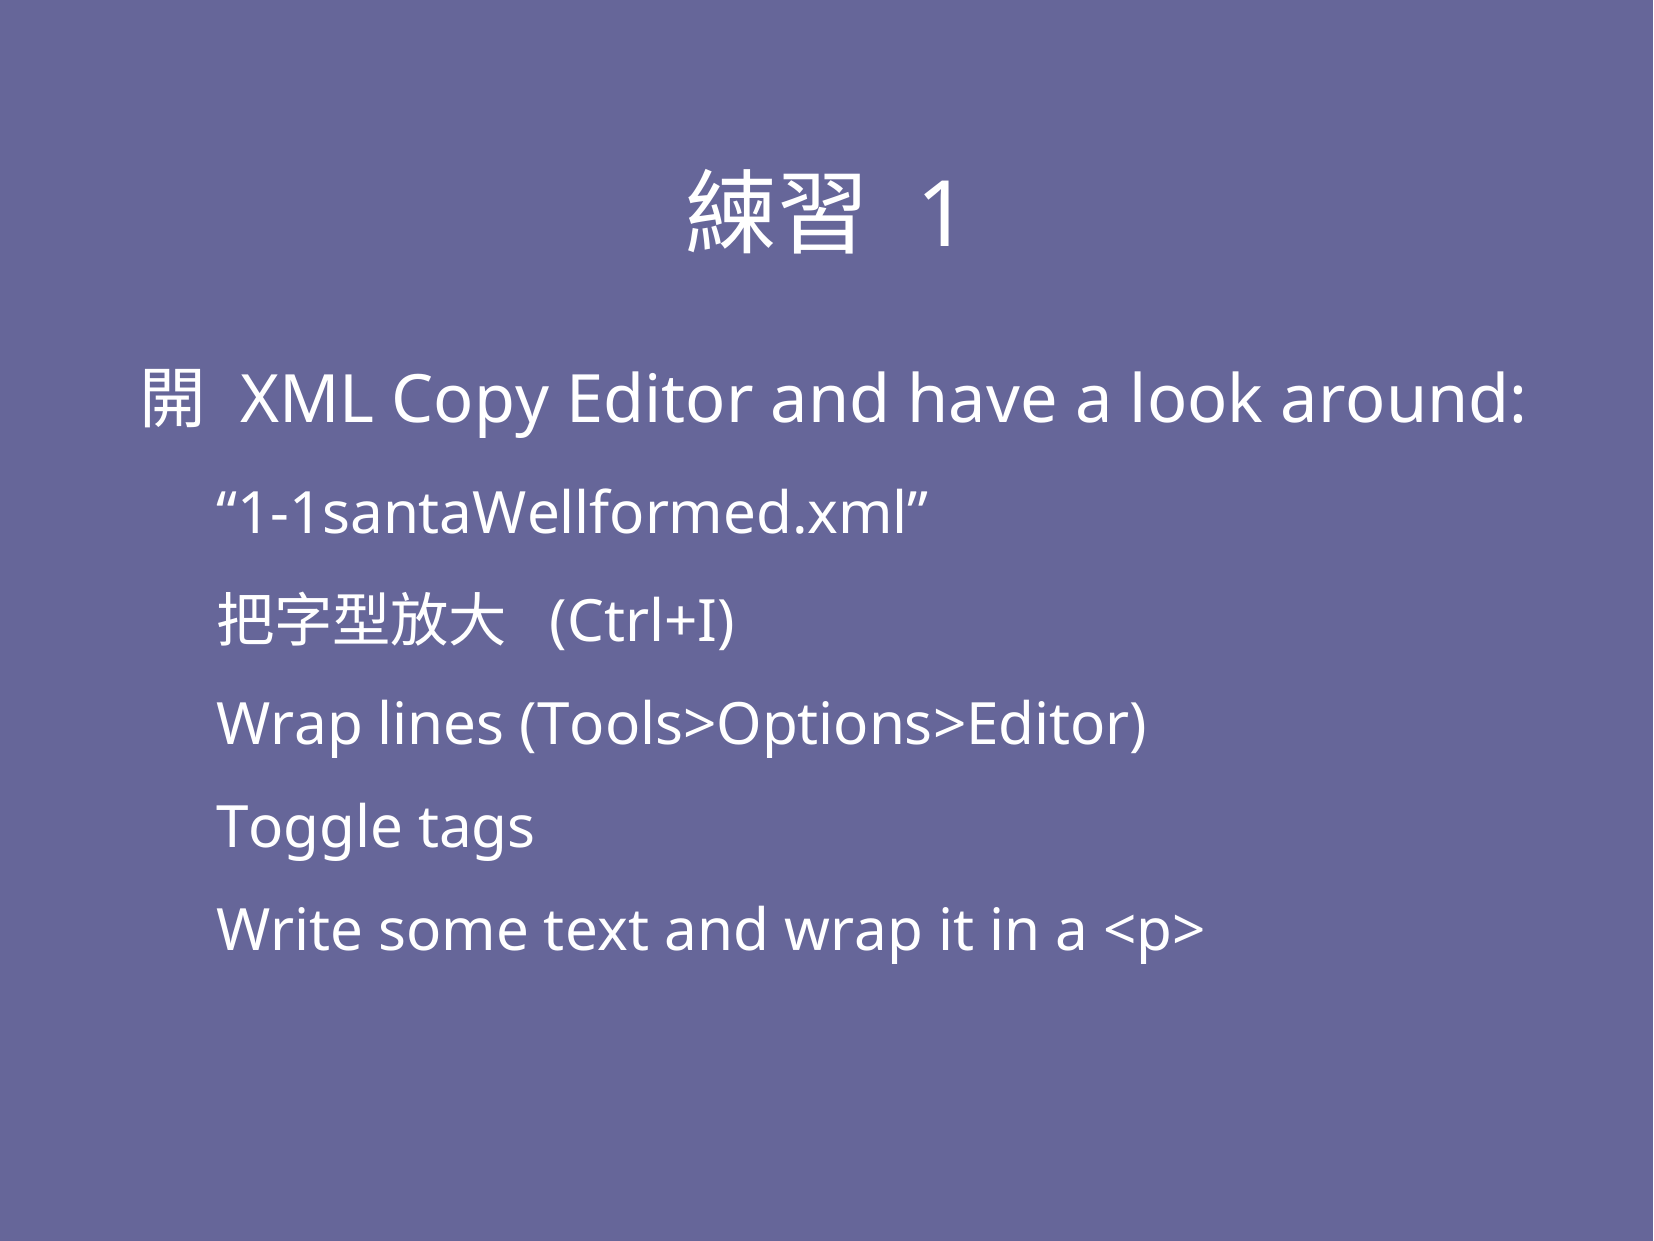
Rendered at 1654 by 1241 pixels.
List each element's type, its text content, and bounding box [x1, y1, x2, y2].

title 練習 1 [121, 102, 1534, 311]
list 開 XML Copy Editor and have a look around: “1-1santaWellformed.xml” 把字型放大 (Ctrl+I) Wrap lines (Tools>Options>Editor) Toggle tags Write some text and wrap it in a <p> [121, 344, 1534, 1127]
